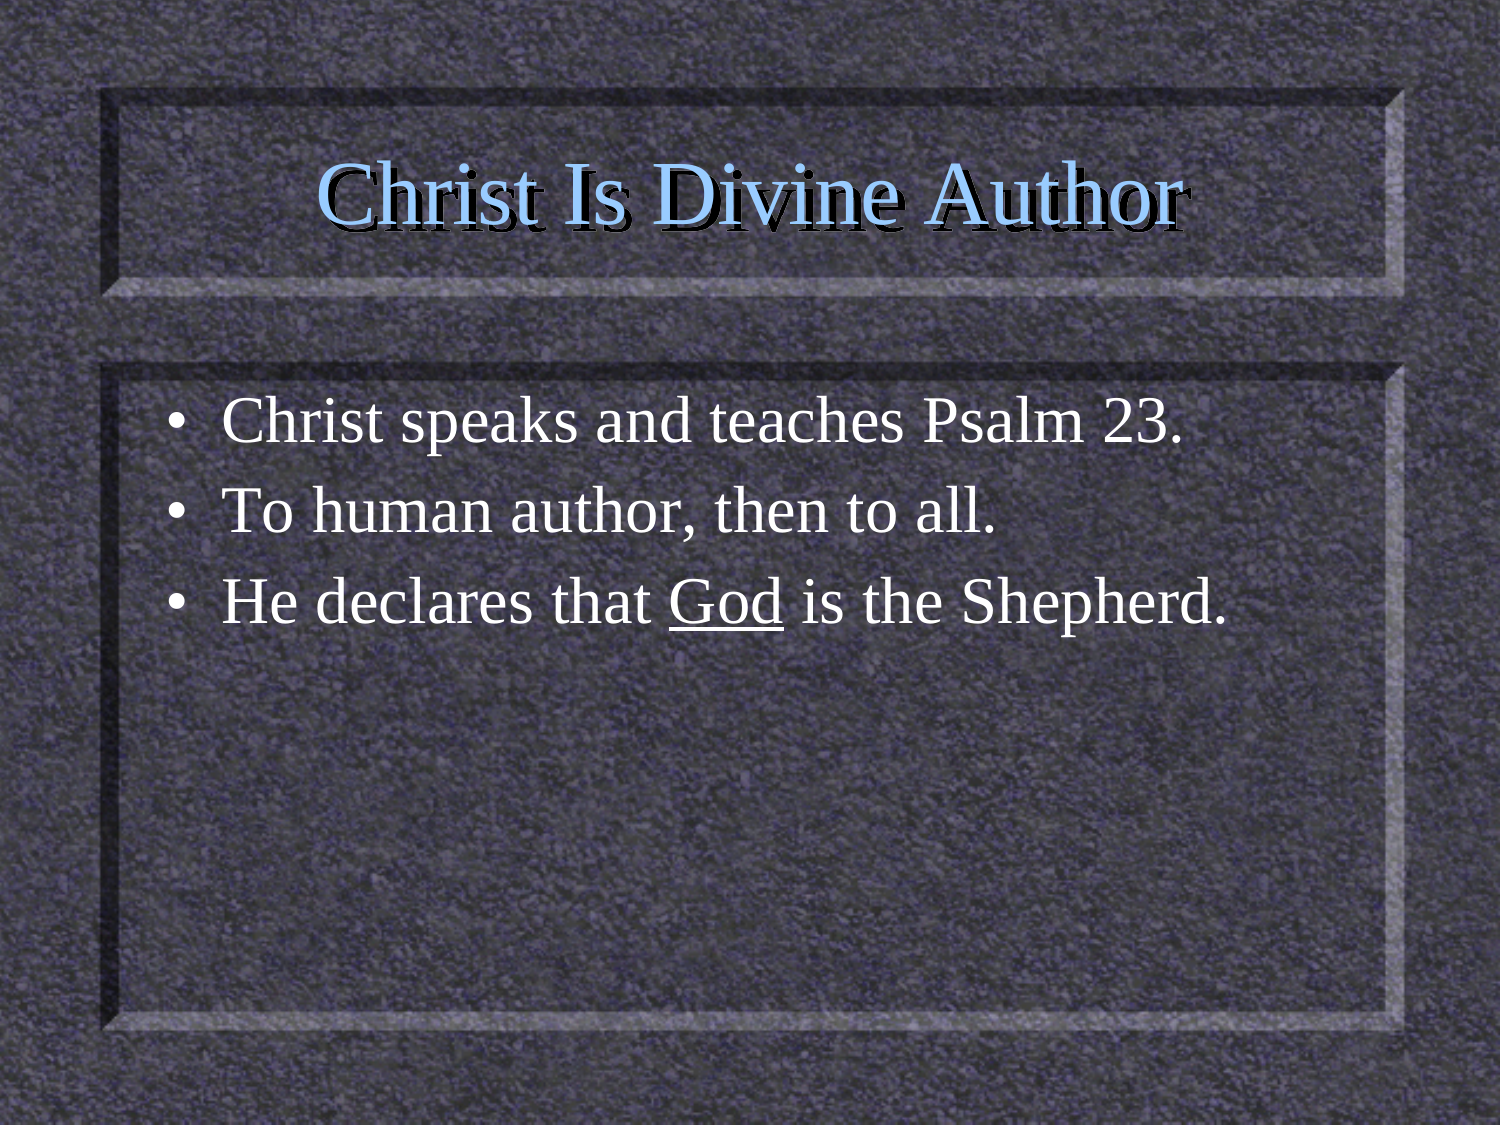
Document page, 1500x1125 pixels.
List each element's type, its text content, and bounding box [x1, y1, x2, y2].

list Christ speaks and teaches Psalm 23. To human author, then to all. He declares that God is the Shepherd. [149, 374, 1375, 1000]
picture [0, 0, 1500, 1125]
title Christ Is Divine Author [150, 135, 1351, 253]
